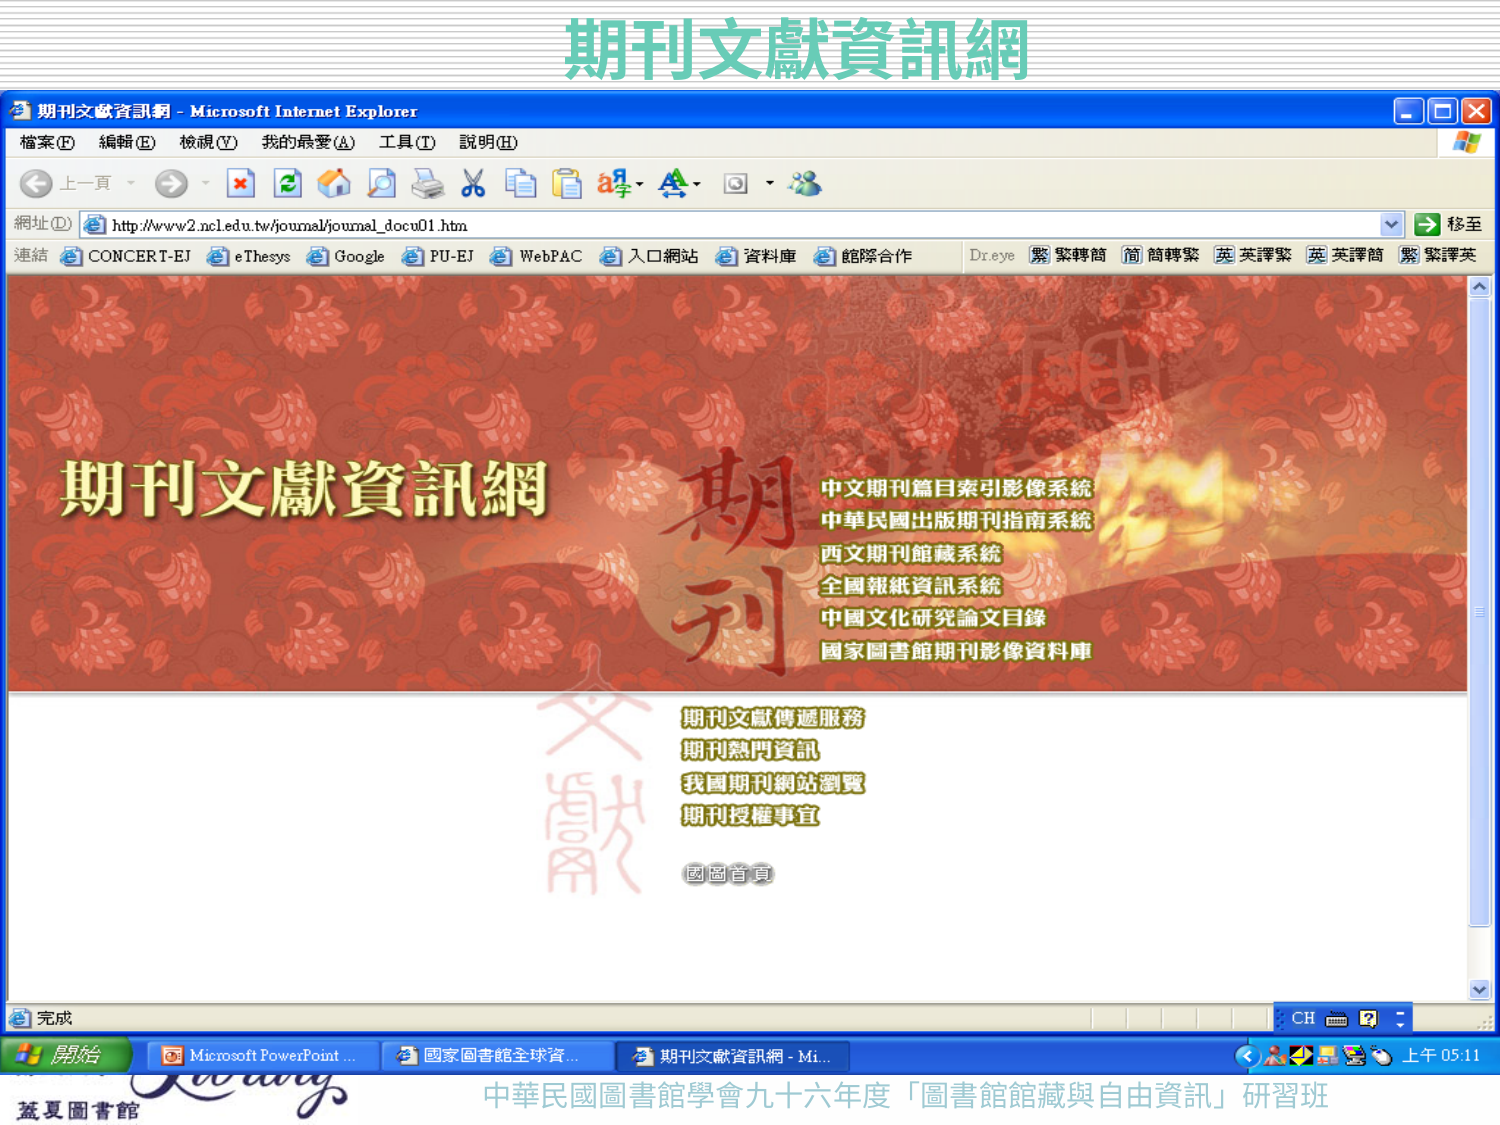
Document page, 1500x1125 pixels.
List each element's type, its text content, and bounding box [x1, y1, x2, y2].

title 期刊文獻資訊網 [147, 0, 1448, 90]
picture [0, 0, 1500, 1125]
